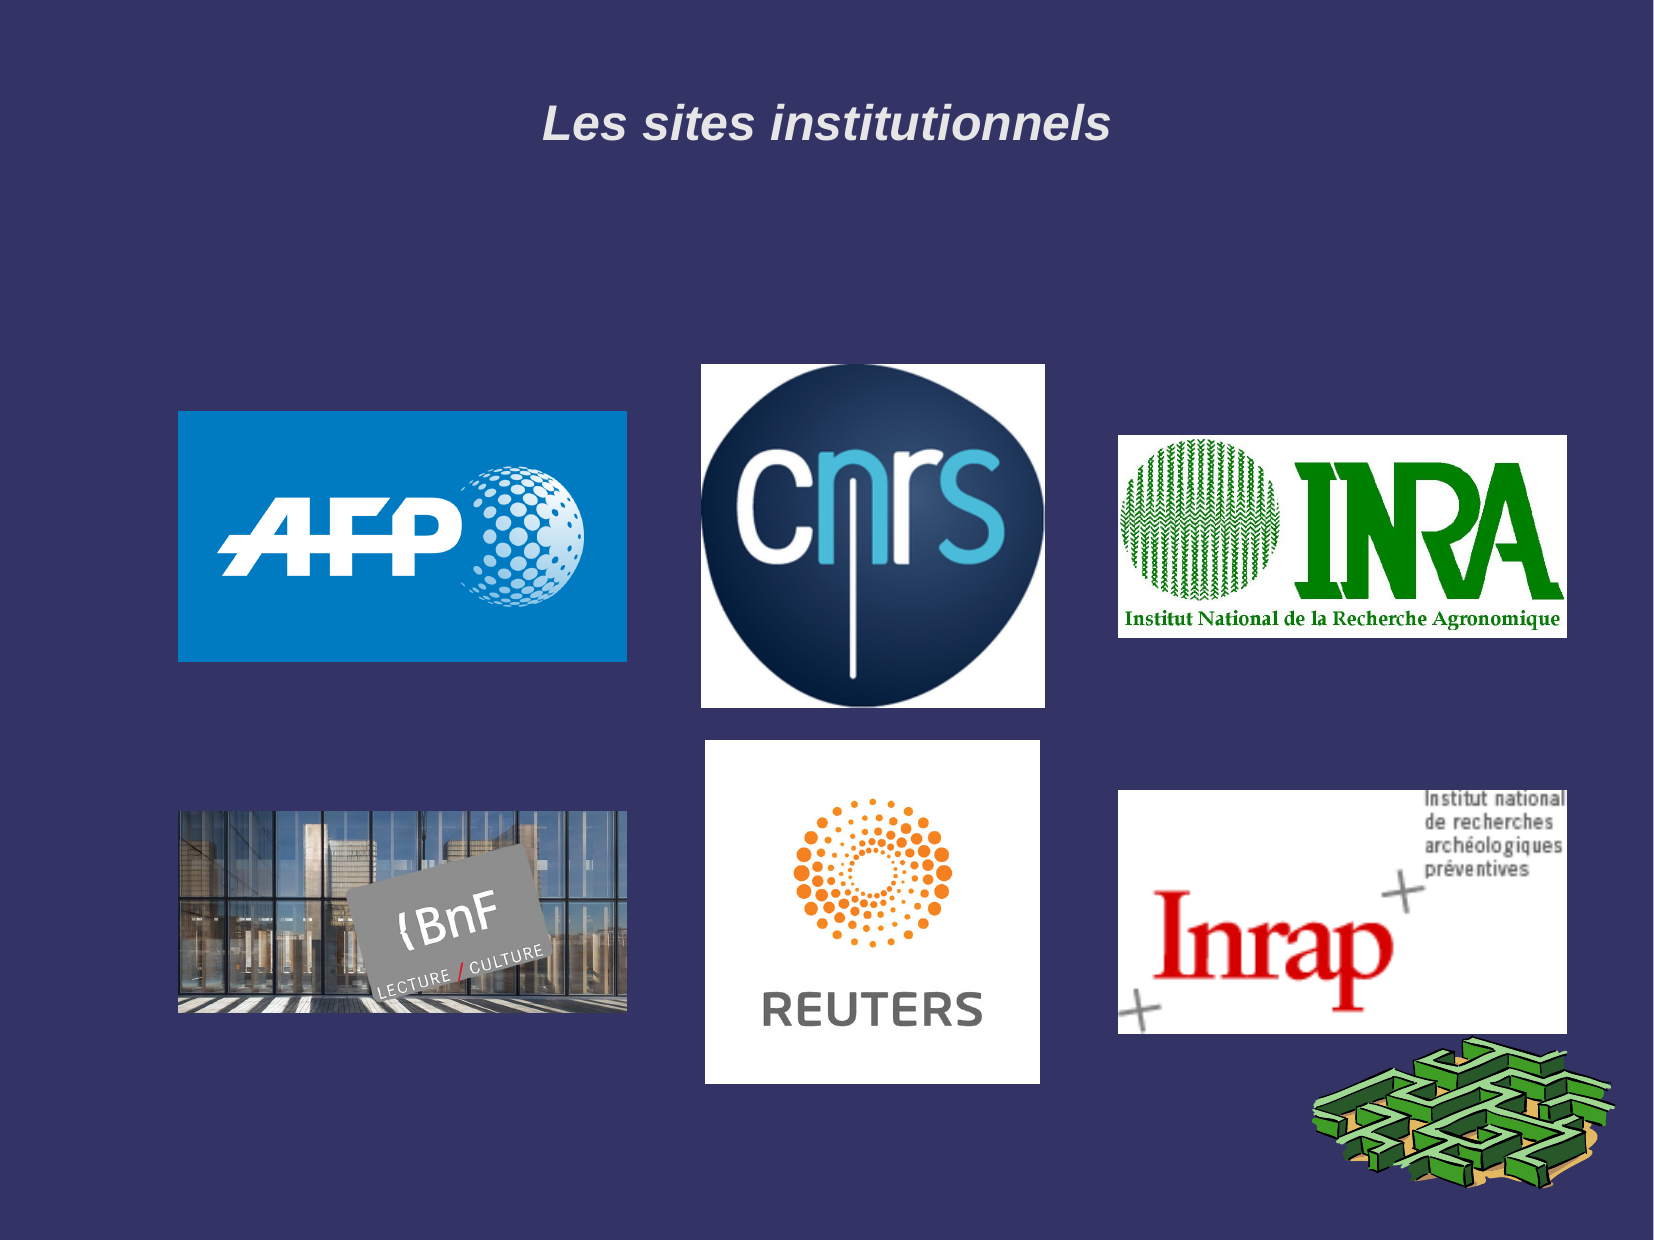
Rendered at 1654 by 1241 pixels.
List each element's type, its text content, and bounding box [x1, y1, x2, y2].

picture [1118, 790, 1567, 1034]
picture [178, 411, 627, 662]
title Les sites institutionnels [121, 19, 1534, 227]
picture [1118, 435, 1567, 638]
picture [701, 364, 1045, 708]
picture [178, 811, 627, 1013]
picture [705, 740, 1040, 1084]
